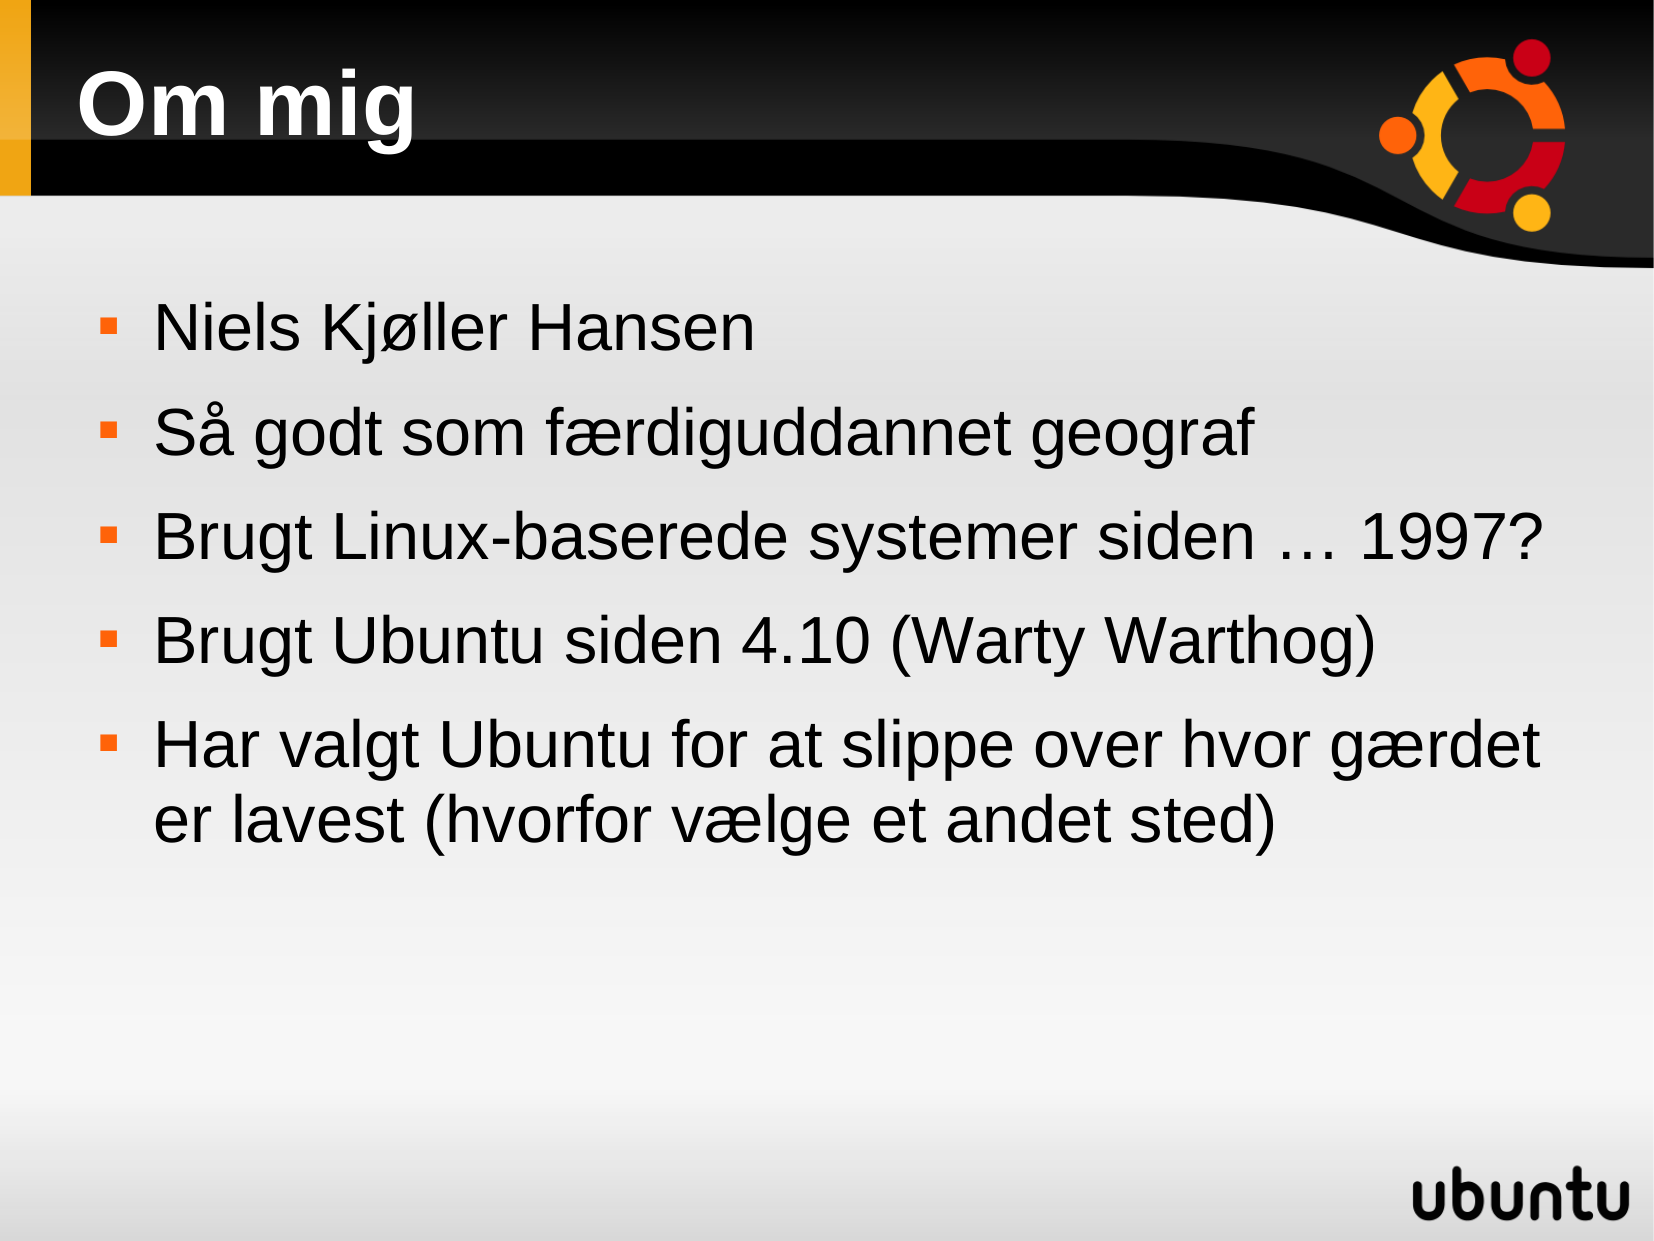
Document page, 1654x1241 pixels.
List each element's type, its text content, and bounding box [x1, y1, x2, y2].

list Niels Kjøller Hansen Så godt som færdiguddannet geograf Brugt Linux-baserede systemer siden … 1997? Brugt Ubuntu siden 4.10 (Warty Warthog) Har valgt Ubuntu for at slippe over hvor gærdet er lavest (hvorfor vælge et andet sted) [82, 290, 1571, 1094]
picture [0, 0, 1654, 1241]
title Om mig [76, 7, 1565, 200]
